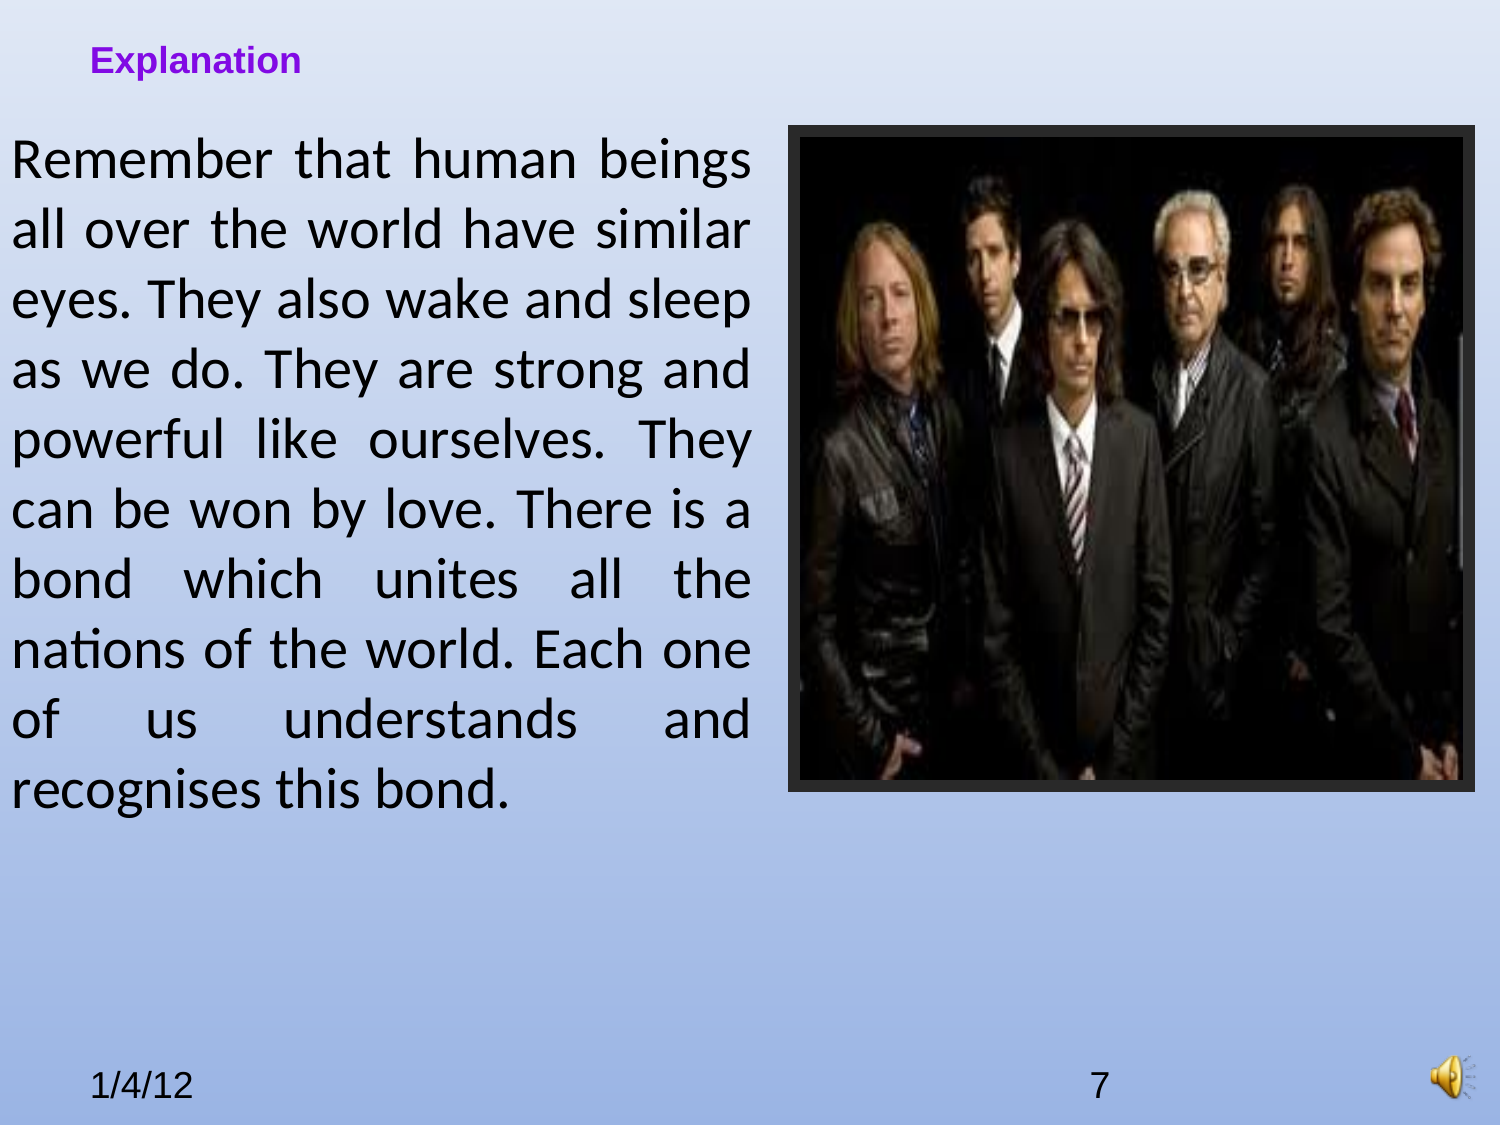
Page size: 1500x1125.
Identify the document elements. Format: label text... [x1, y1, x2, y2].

text_box Explanation [75, 0, 768, 112]
picture [1429, 1054, 1480, 1105]
picture [800, 137, 1463, 780]
text_box Remember that human beings all over the world have similar eyes. They also wake and sleep as we do. They are strong and powerful like ourselves. They can be won by love. There is a bond which unites all the nations of the world. Each one of us understands and recognises this bond. [0, 112, 768, 1018]
